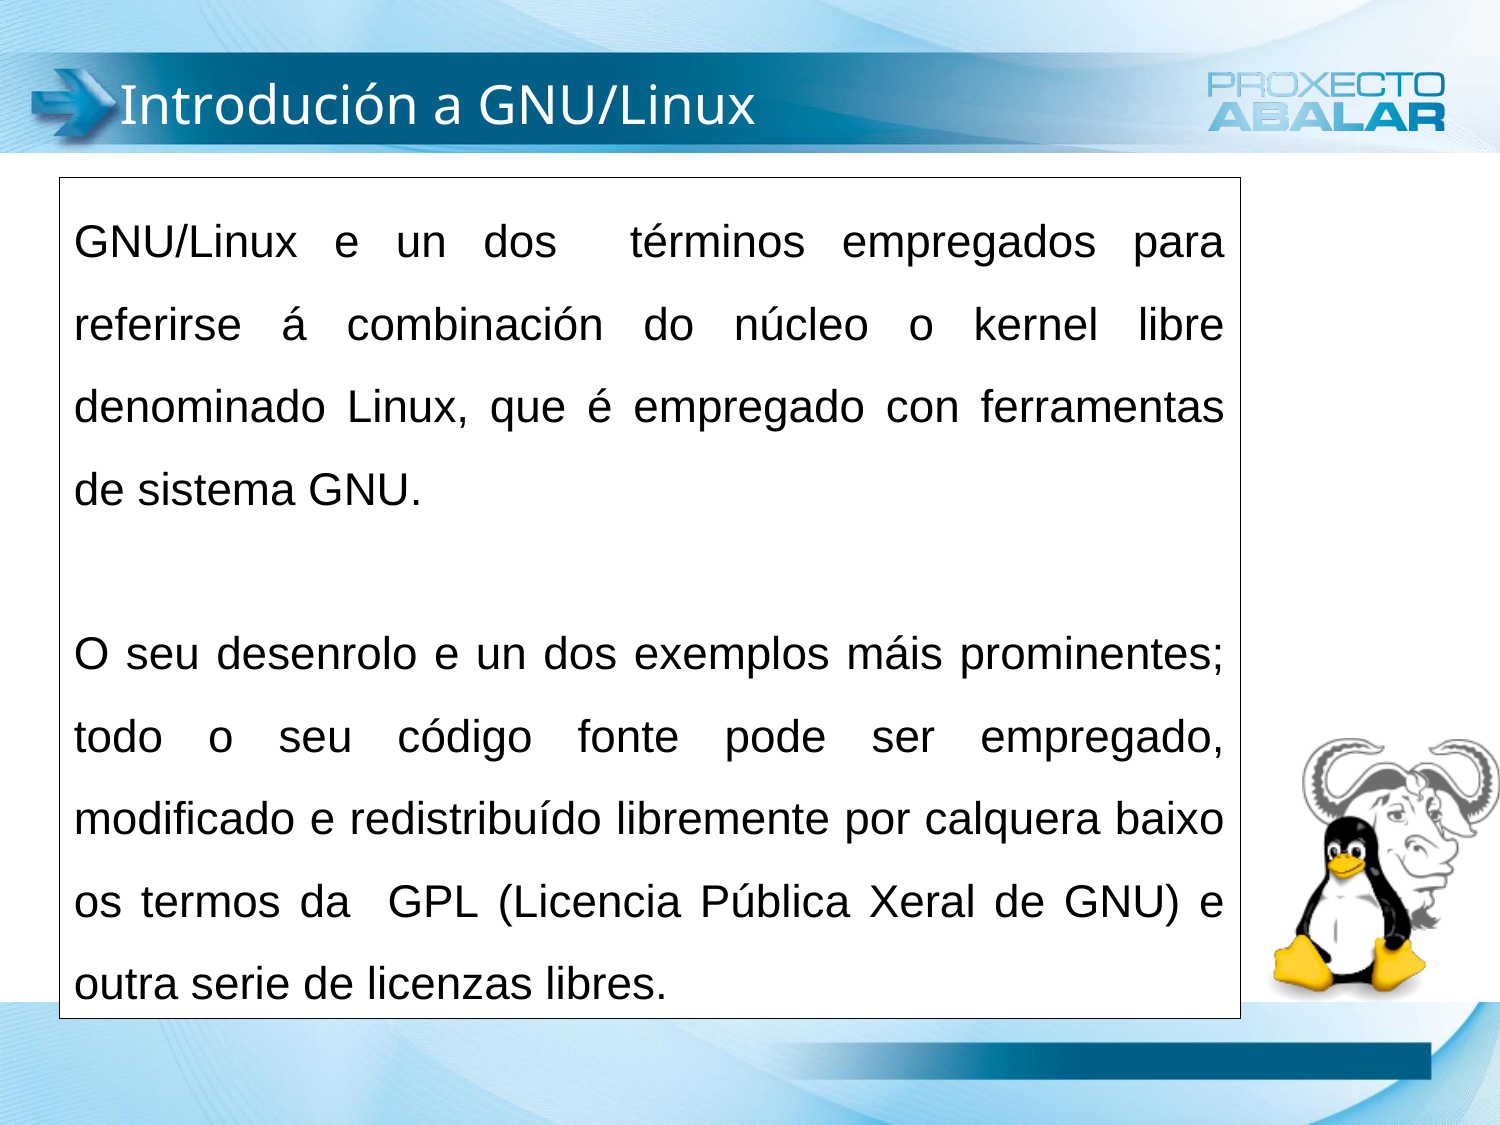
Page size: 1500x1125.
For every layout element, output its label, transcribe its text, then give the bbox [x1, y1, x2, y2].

text_box GNU/Linux e un dos términos empregados para referirse á combinación do núcleo o kernel libre denominado Linux, que é empregado con ferramentas de sistema GNU. O seu desenrolo e un dos exemplos máis prominentes; todo o seu código fonte pode ser empregado, modificado e redistribuído libremente por calquera baixo os termos da GPL (Licencia Pública Xeral de GNU) e outra serie de licenzas libres. [59, 177, 1241, 1019]
picture [0, 0, 1500, 153]
text_box Introdución a GNU/Linux [104, 62, 772, 143]
picture [0, 738, 1500, 1125]
